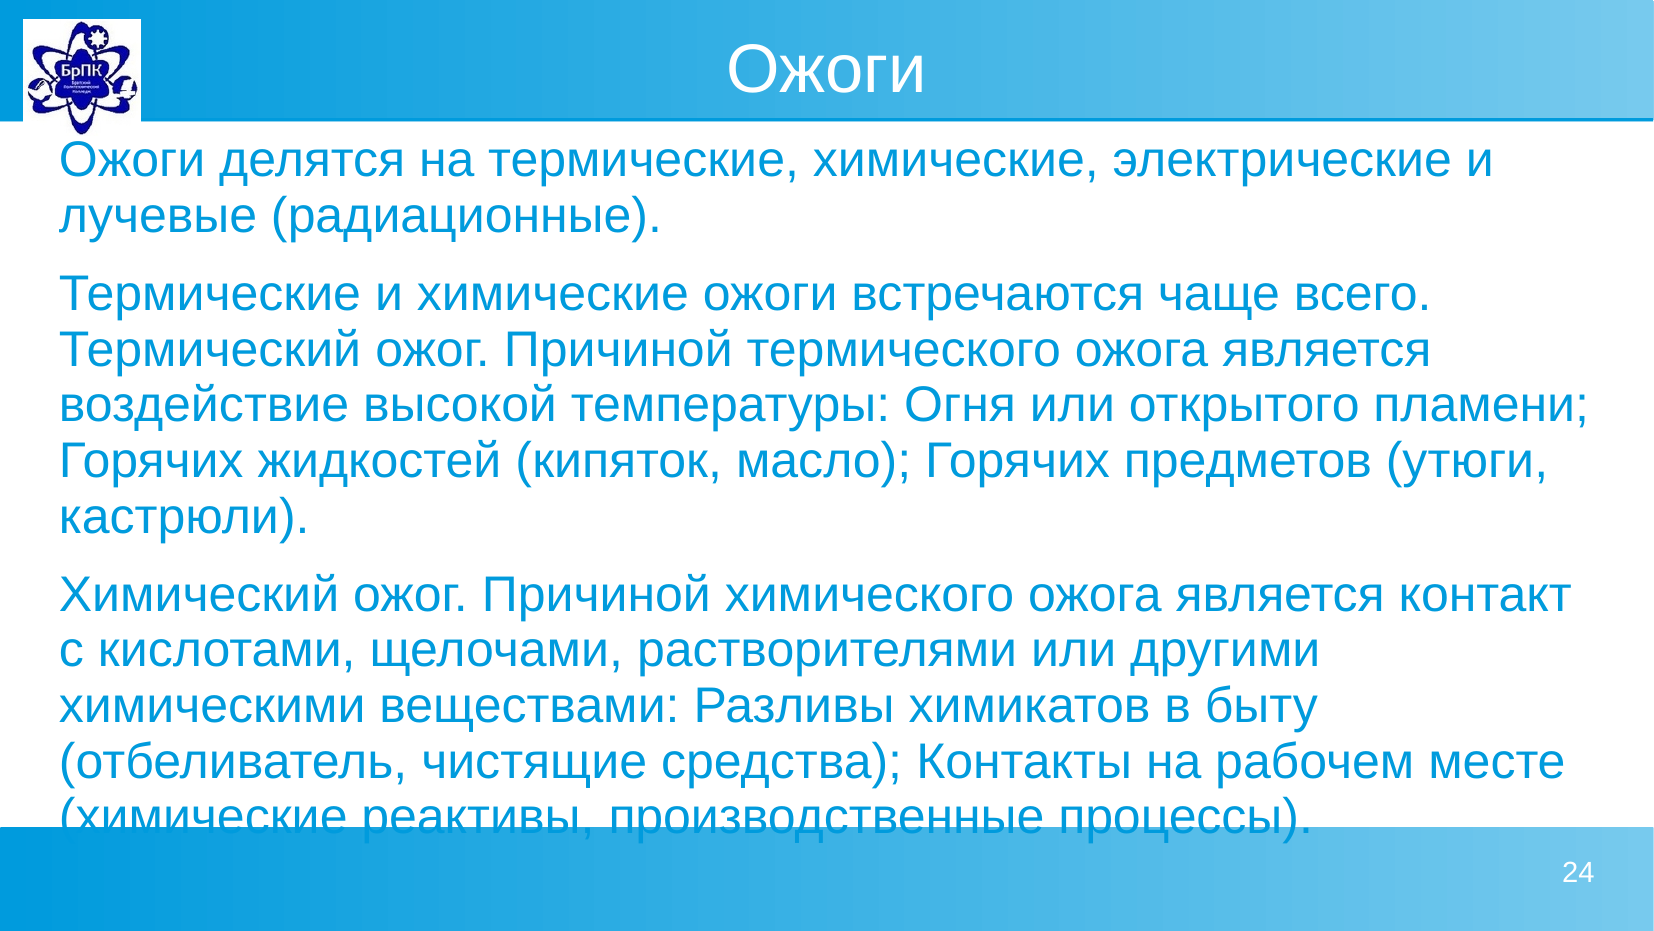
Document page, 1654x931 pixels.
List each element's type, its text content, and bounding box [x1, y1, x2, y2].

picture [23, 20, 141, 136]
list Ожоги делятся на термические, химические, электрические и лучевые (радиационные). Термические и химические ожоги встречаются чаще всего. Термический ожог. Причиной термического ожога является воздействие высокой температуры: Огня или открытого пламени; Горячих жидкостей (кипяток, масло); Горячих предметов (утюги, кастрюли). Химический ожог. Причиной химического ожога является контакт с кислотами, щелочами, растворителями или другими химическими веществами: Разливы химикатов в быту (отбеливатель, чистящие средства); Контакты на рабочем месте (химические реактивы, производственные процессы). [59, 131, 1595, 722]
title Ожоги [141, 29, 1595, 108]
